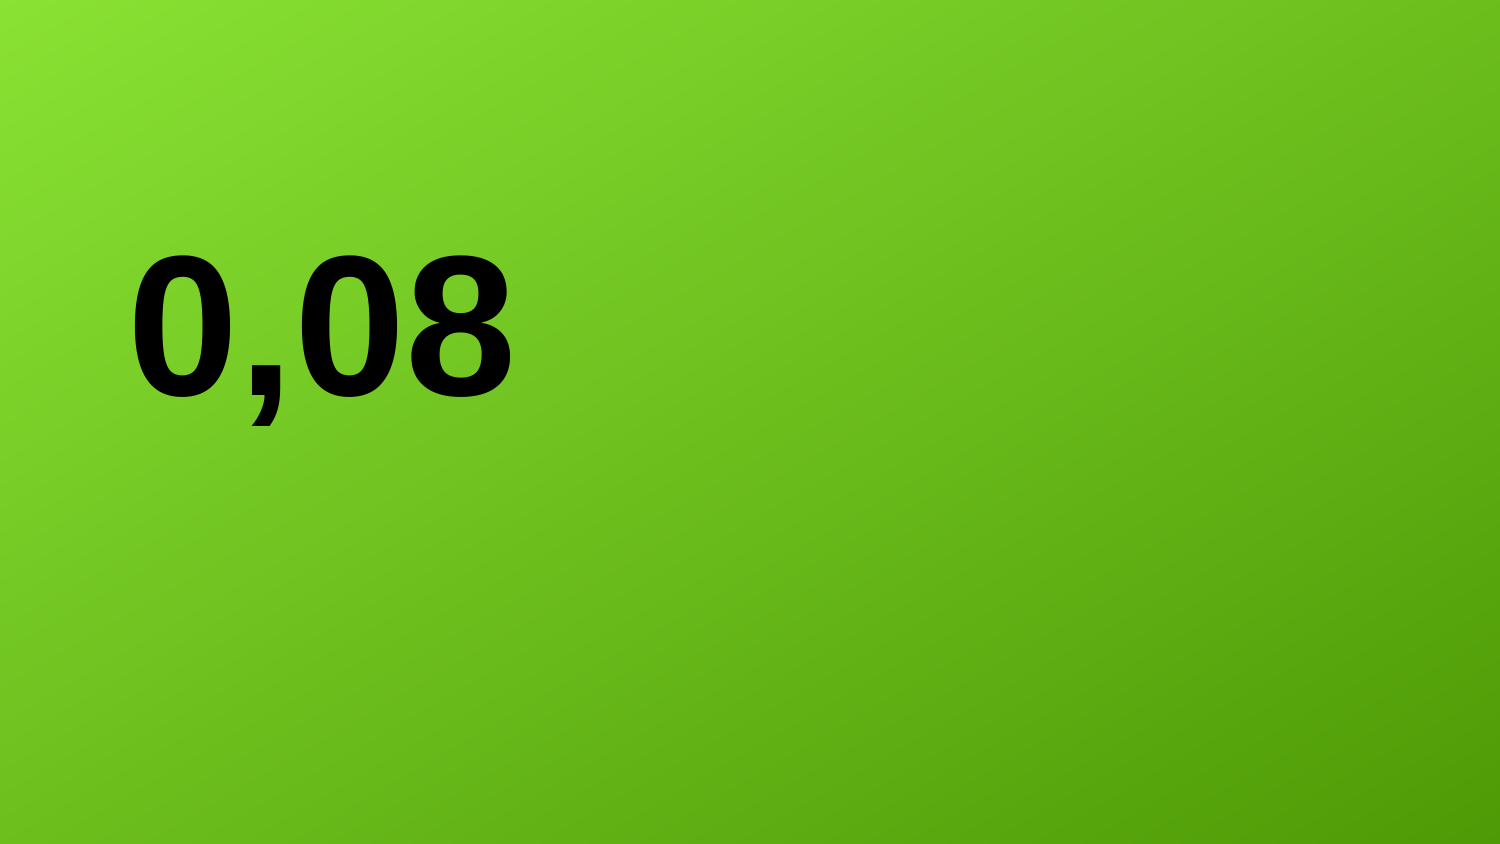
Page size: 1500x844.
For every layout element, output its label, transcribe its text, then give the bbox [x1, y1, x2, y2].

title 0,08 [112, 259, 1388, 450]
